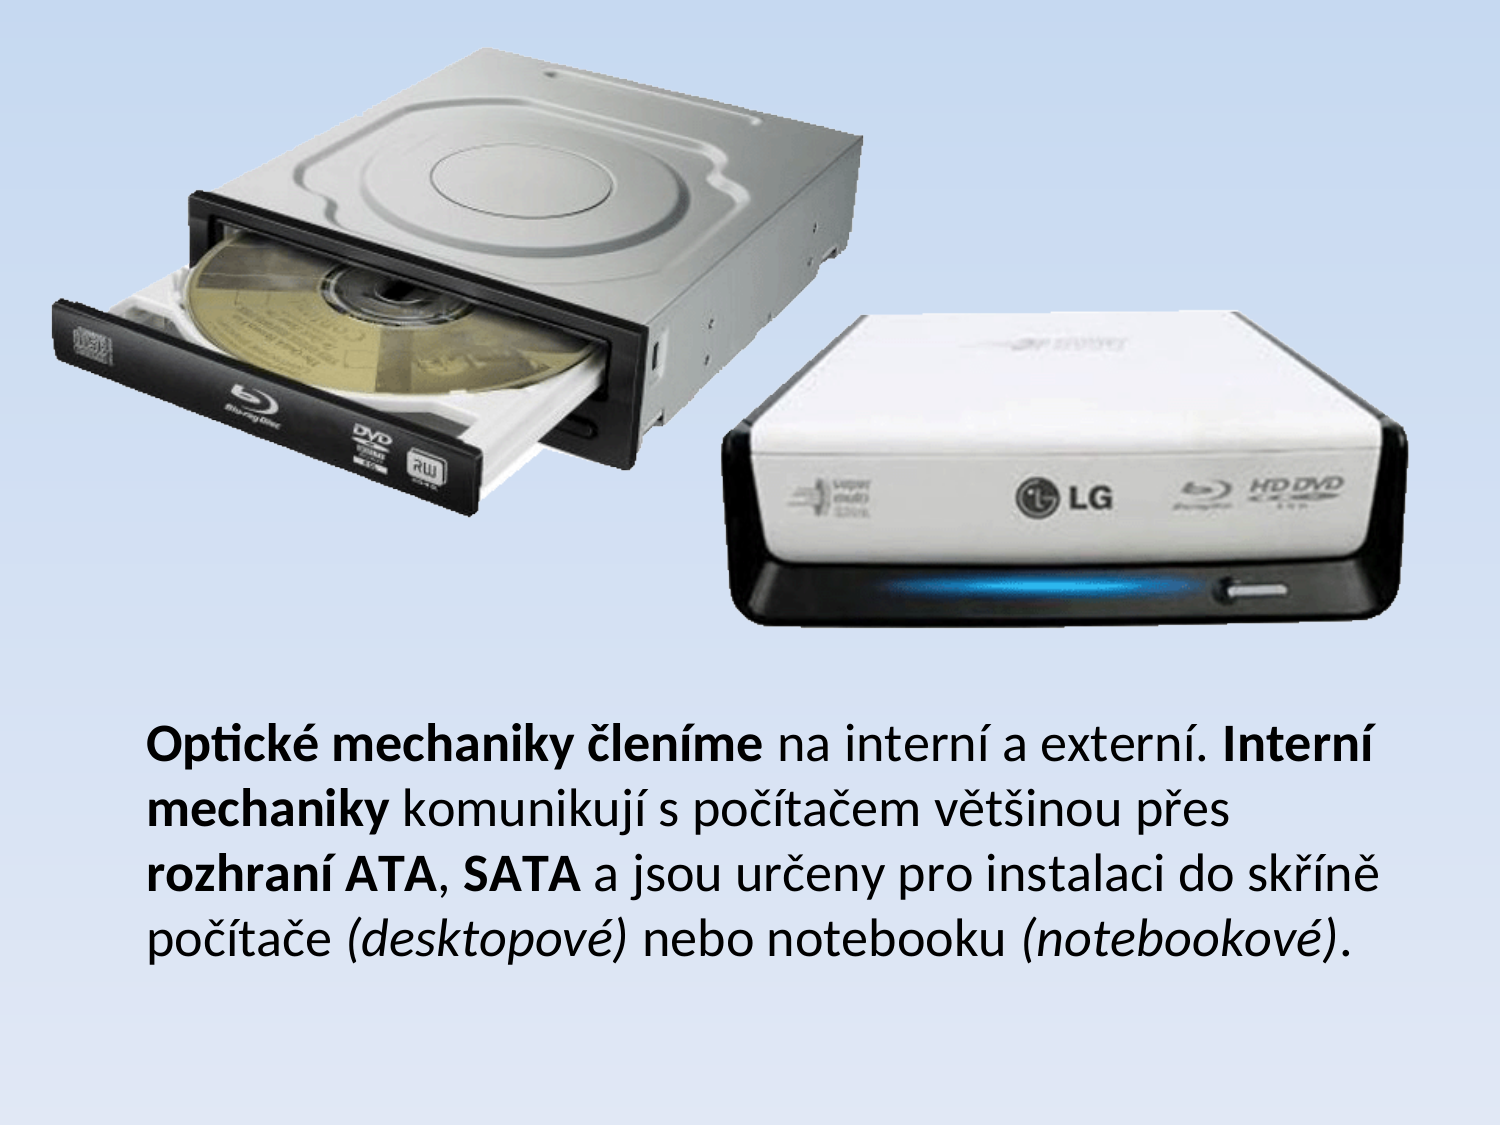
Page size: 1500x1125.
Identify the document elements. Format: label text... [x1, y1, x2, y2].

list Optické mechaniky členíme na interní a externí. Interní mechaniky komunikují s počítačem většinou přes rozhraní ATA, SATA a jsou určeny pro instalaci do skříně počítače (desktopové) nebo notebooku (notebookové). [75, 699, 1426, 1118]
picture [41, 0, 1448, 663]
